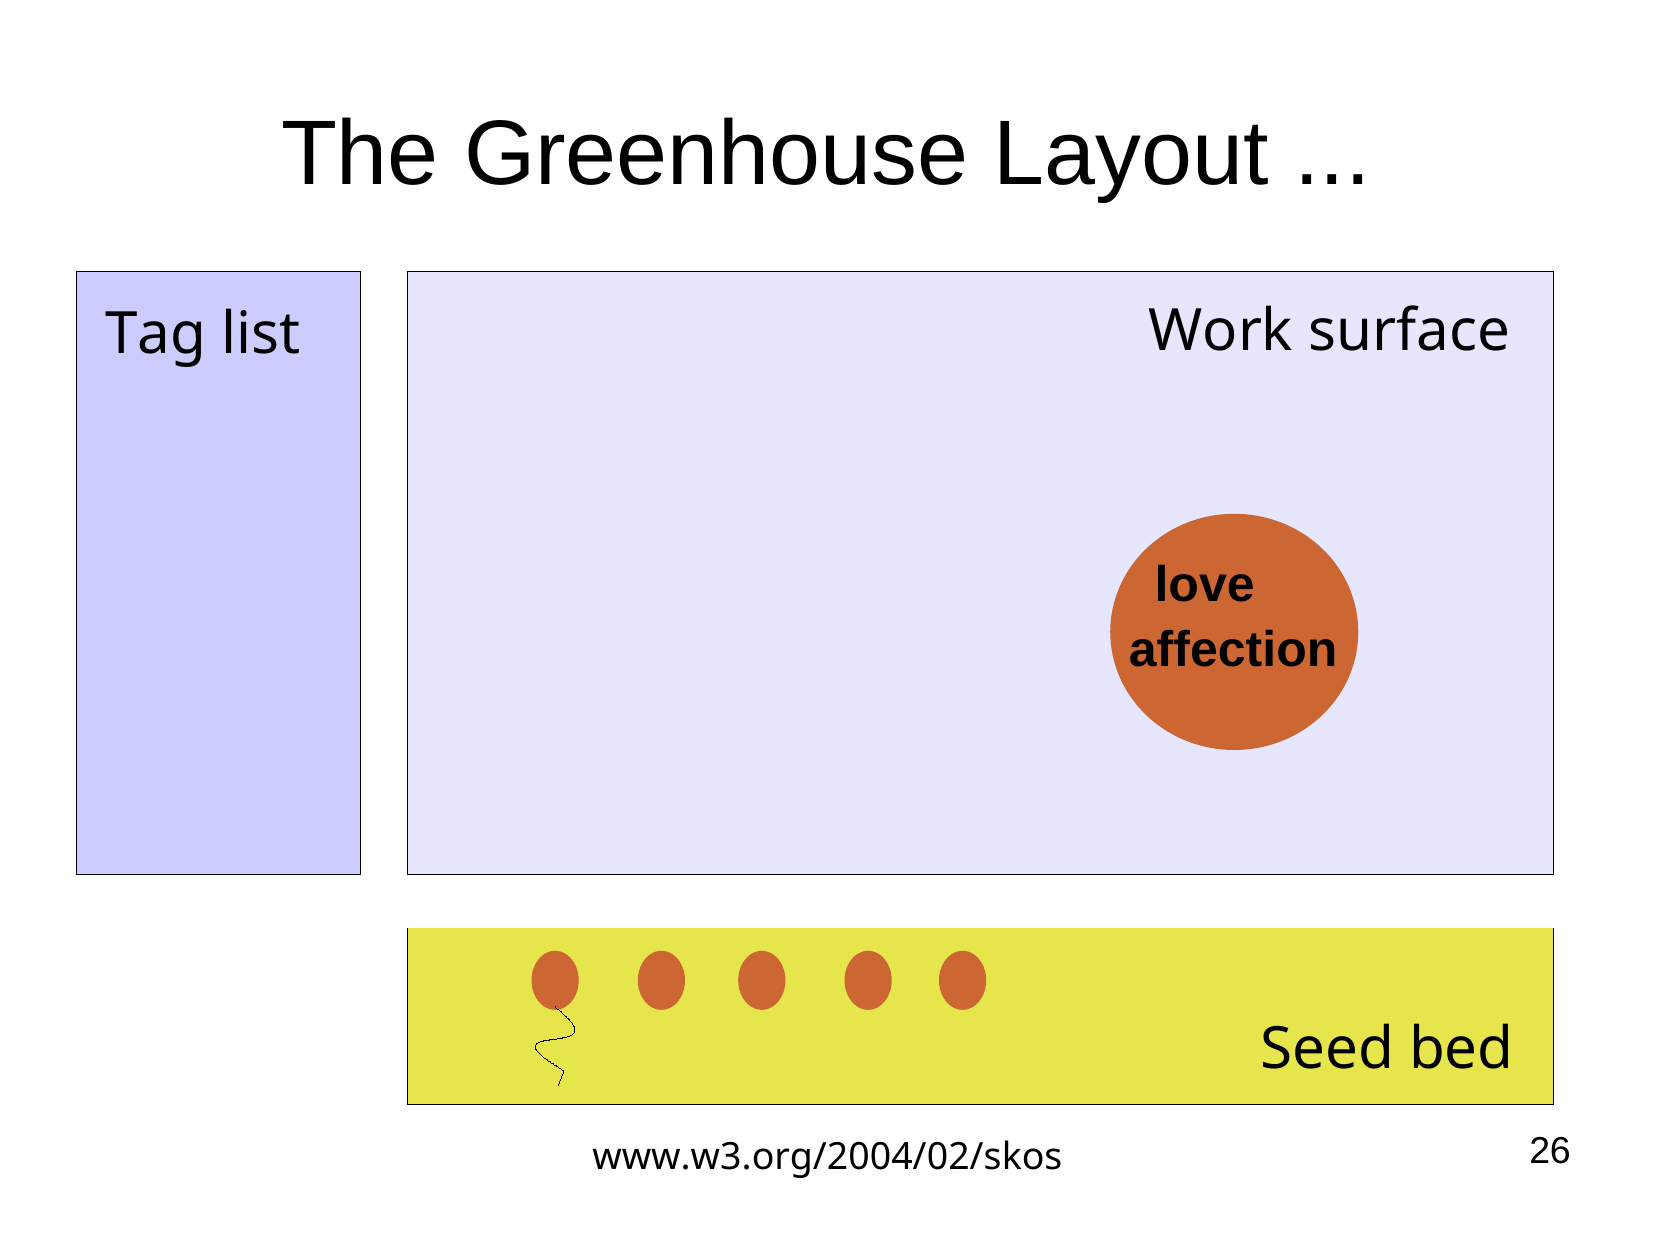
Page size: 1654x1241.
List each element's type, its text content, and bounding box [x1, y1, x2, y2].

text_box [407, 928, 1554, 1105]
text_box [407, 271, 1554, 875]
text_box Tag list [90, 283, 326, 380]
text_box love [1139, 549, 1270, 614]
text_box [76, 271, 361, 875]
text_box affection [1114, 614, 1353, 686]
text_box Seed bed [1246, 998, 1533, 1096]
text_box Work surface [1133, 281, 1540, 378]
title The Greenhouse Layout ... [82, 49, 1571, 257]
